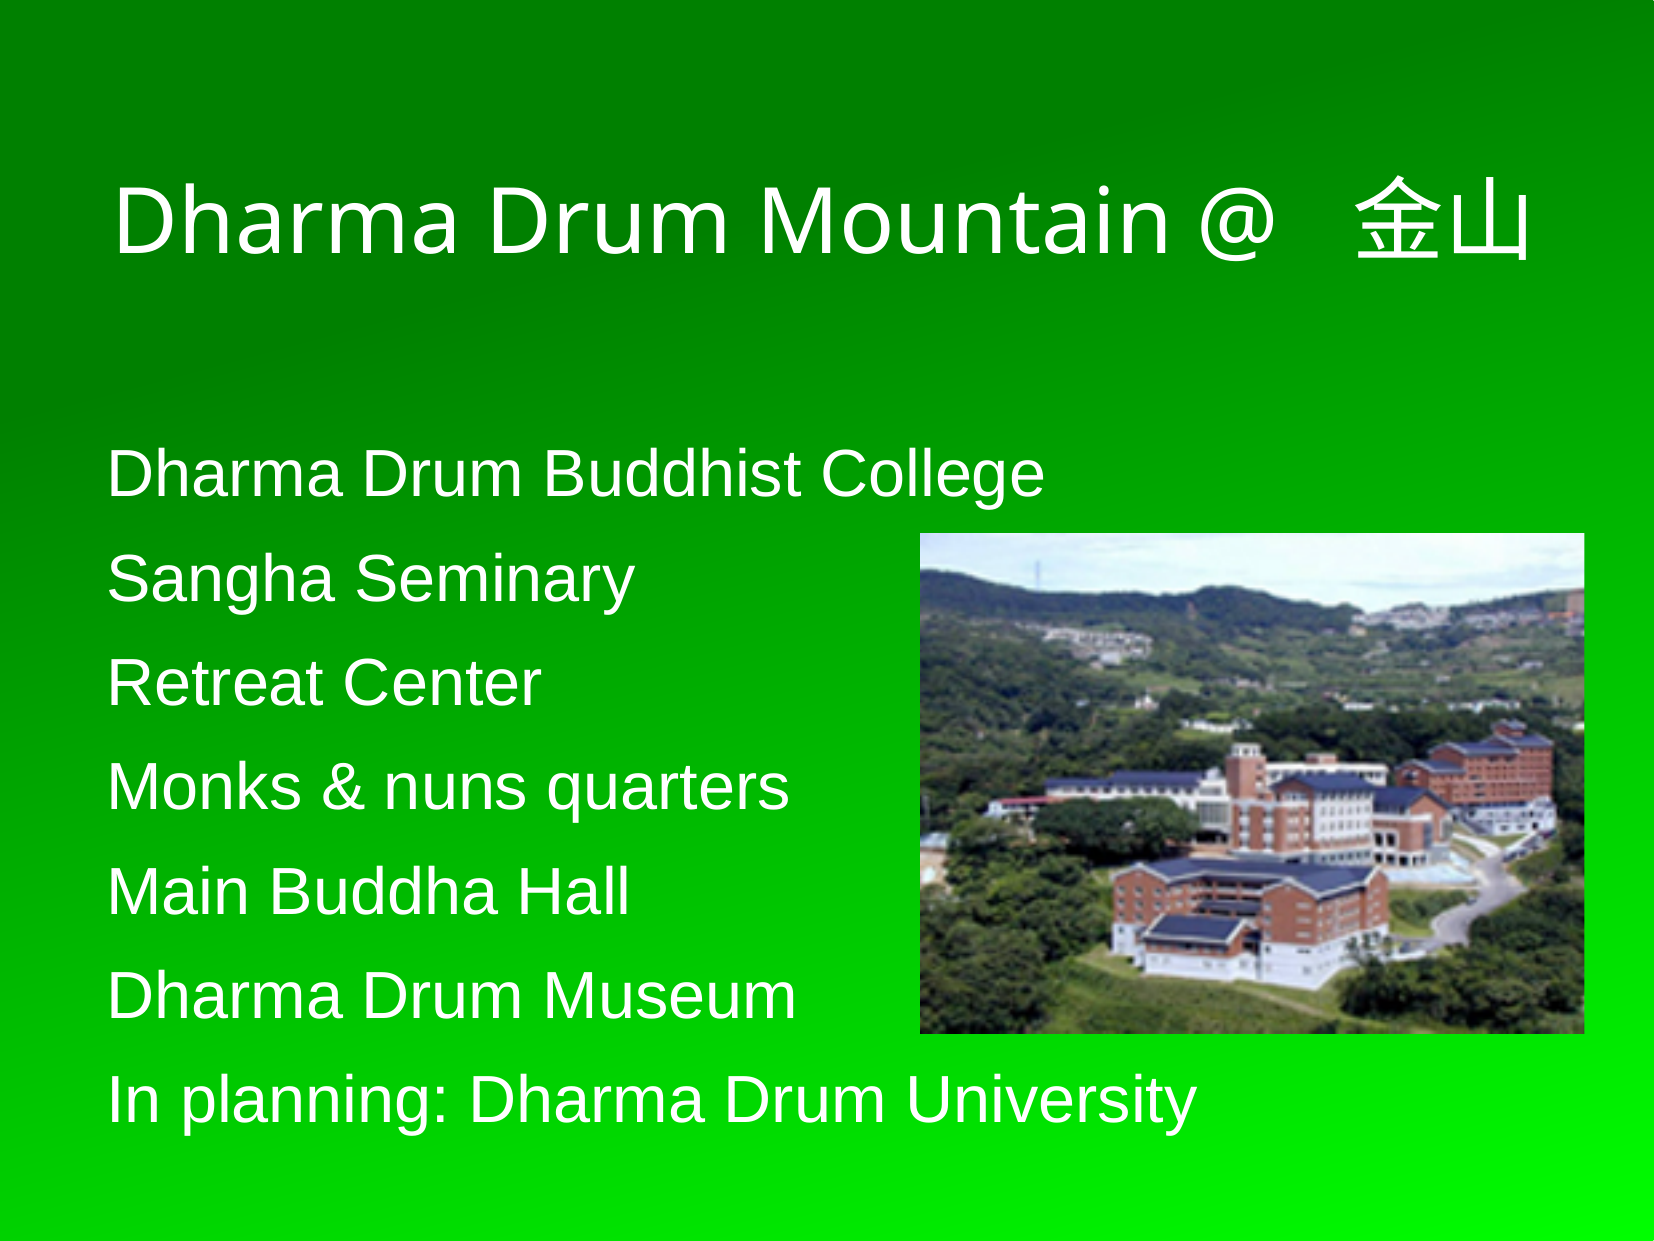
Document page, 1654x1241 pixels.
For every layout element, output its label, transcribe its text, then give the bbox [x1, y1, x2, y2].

picture [920, 533, 1585, 1034]
title Dharma Drum Mountain @ 金山 [82, 118, 1565, 311]
list Dharma Drum Buddhist College Sangha Seminary Retreat Center Monks & nuns quarters Main Buddha Hall Dharma Drum Museum In planning: Dharma Drum University [88, 436, 1577, 1241]
